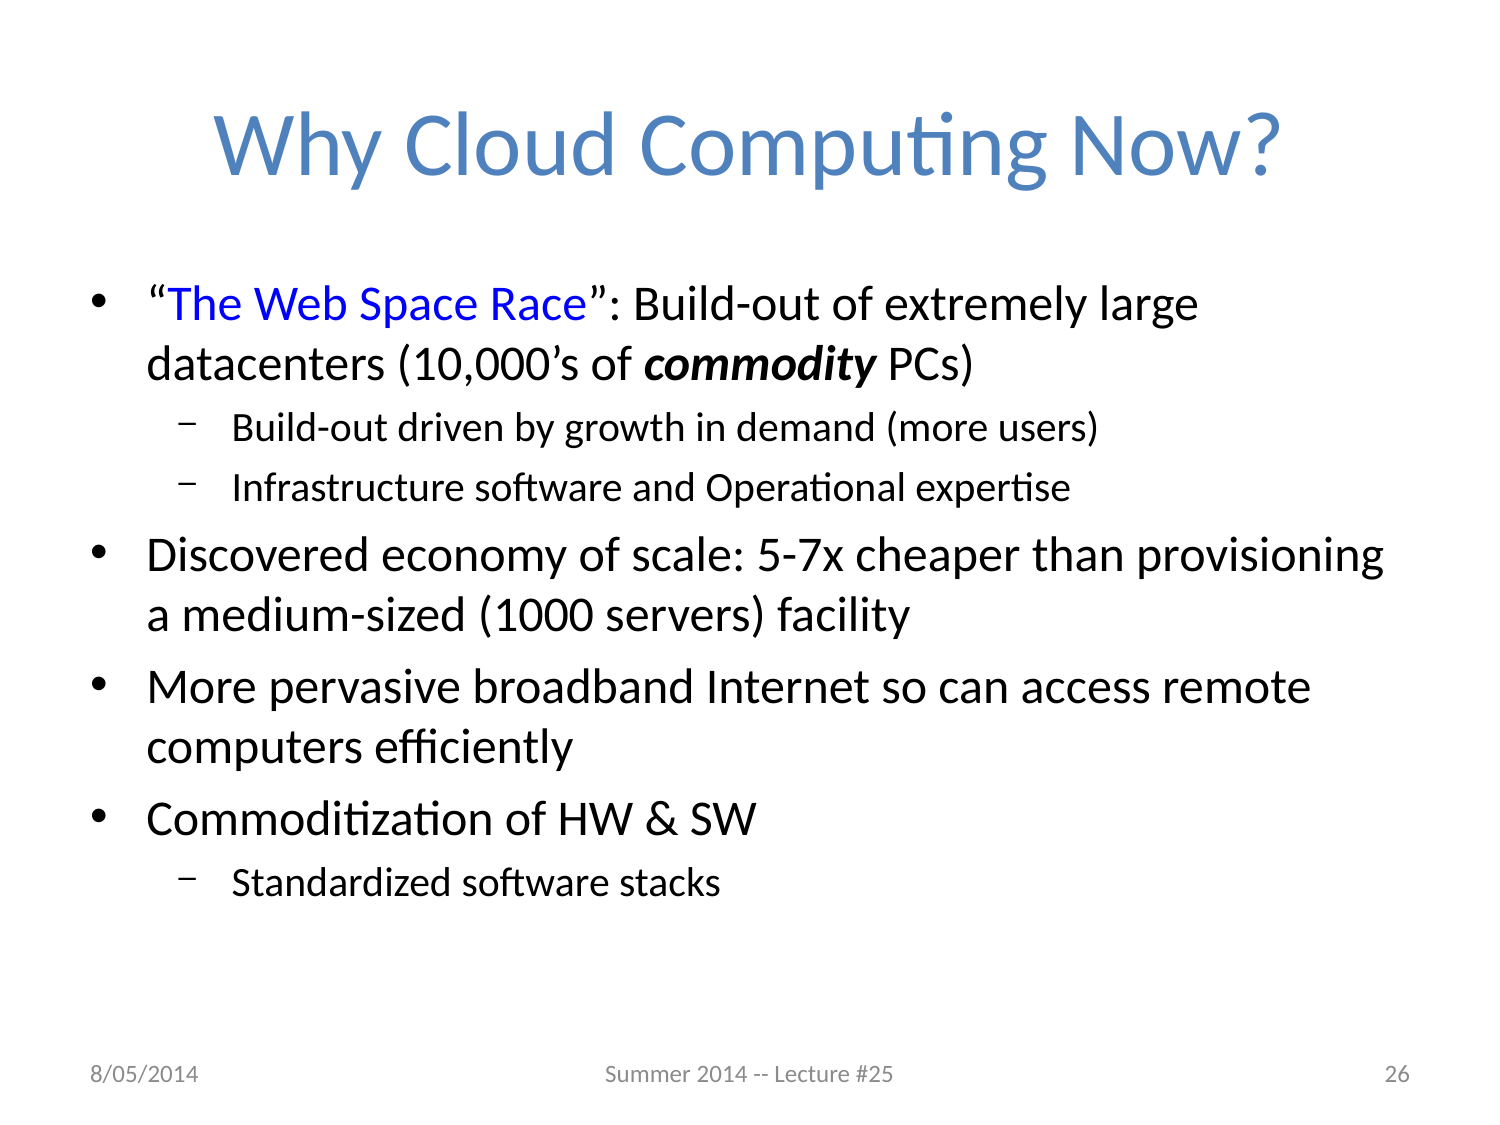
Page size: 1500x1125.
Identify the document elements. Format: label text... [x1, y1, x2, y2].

title Why Cloud Computing Now? [75, 45, 1425, 233]
footer Summer 2014 -- Lecture #25 [512, 1042, 988, 1103]
slide_number <number> [1074, 1042, 1425, 1103]
slide_number 8/05/2014 [75, 1042, 425, 1103]
list “The Web Space Race”: Build-out of extremely large datacenters (10,000’s of commodity PCs) Build-out driven by growth in demand (more users) Infrastructure software and Operational expertise Discovered economy of scale: 5-7x cheaper than provisioning a medium-sized (1000 servers) facility More pervasive broadband Internet so can access remote computers efficiently Commoditization of HW & SW Standardized software stacks [75, 262, 1425, 1073]
